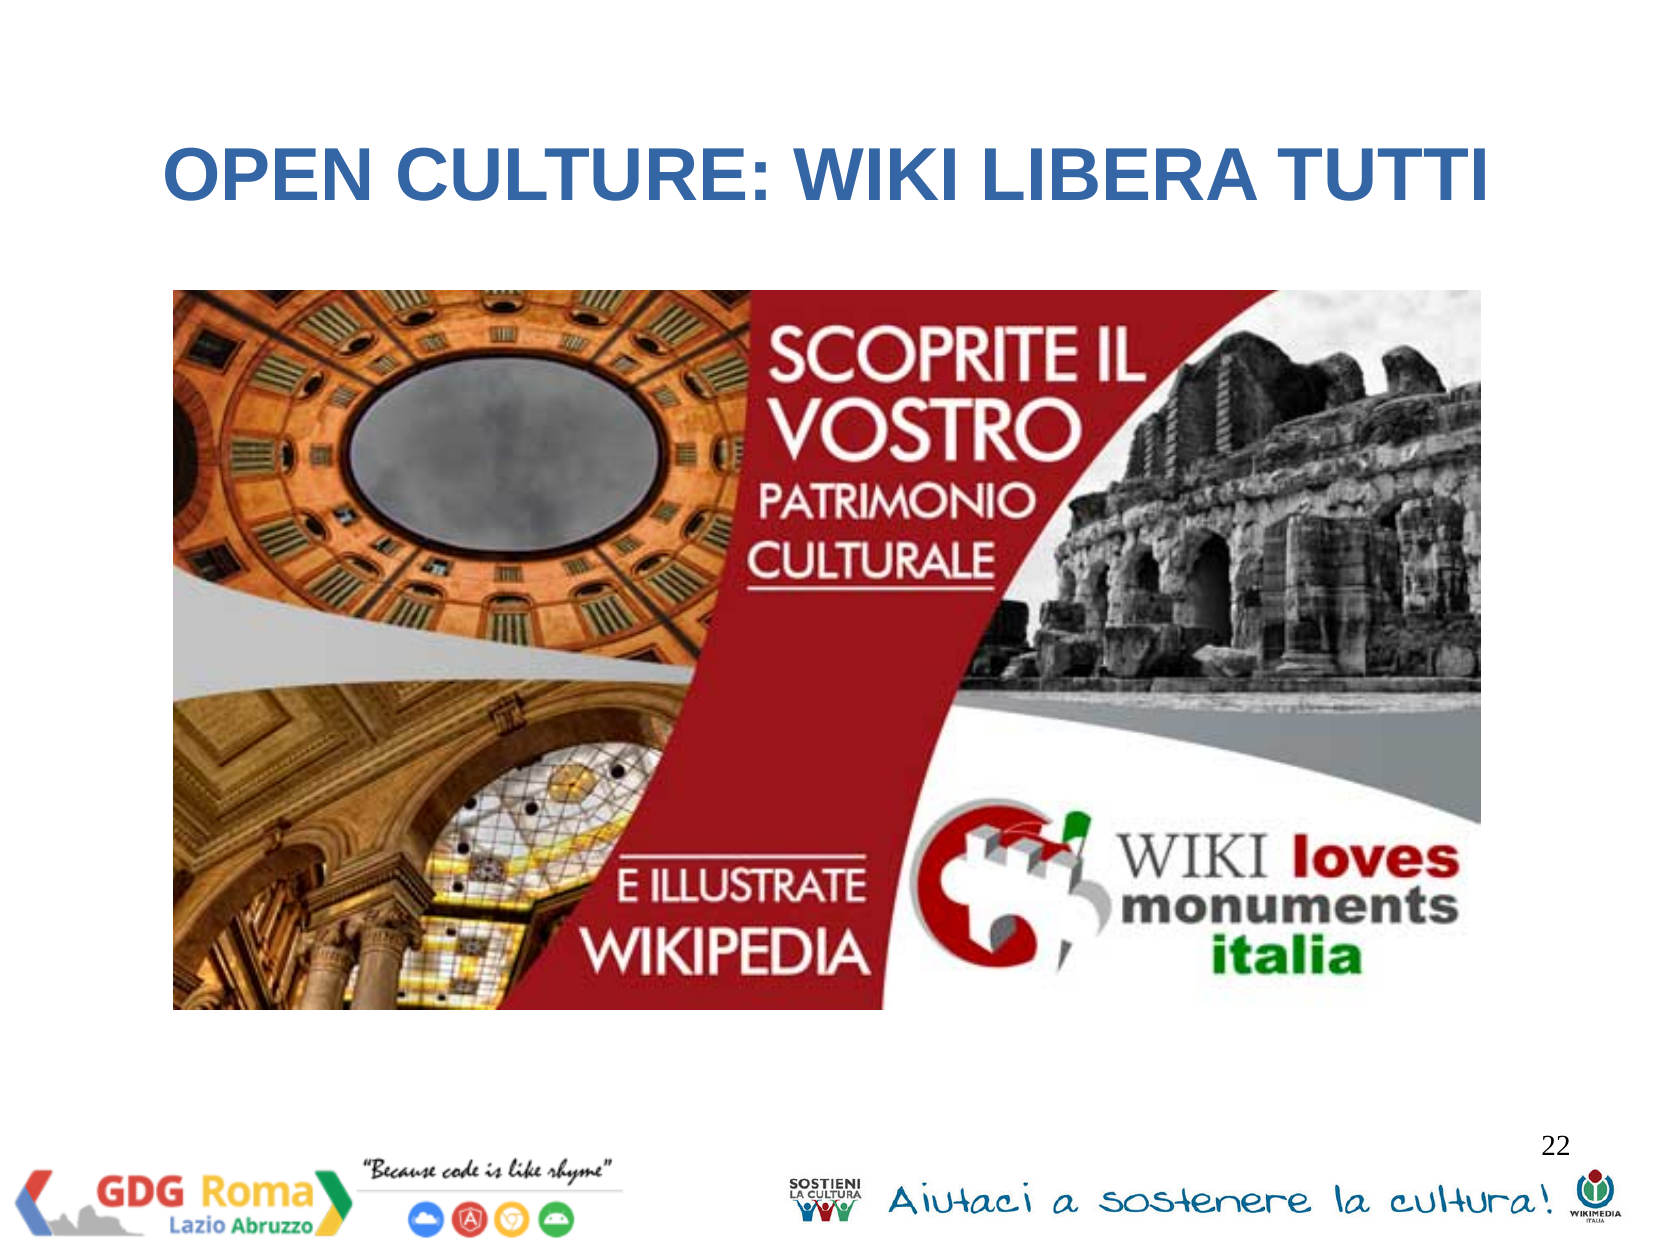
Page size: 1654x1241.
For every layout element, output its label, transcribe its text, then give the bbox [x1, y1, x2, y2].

picture [173, 290, 1481, 1010]
title OPEN CULTURE: WIKI LIBERA TUTTI [11, 17, 1642, 249]
picture [772, 1163, 1648, 1233]
picture [11, 1155, 626, 1241]
